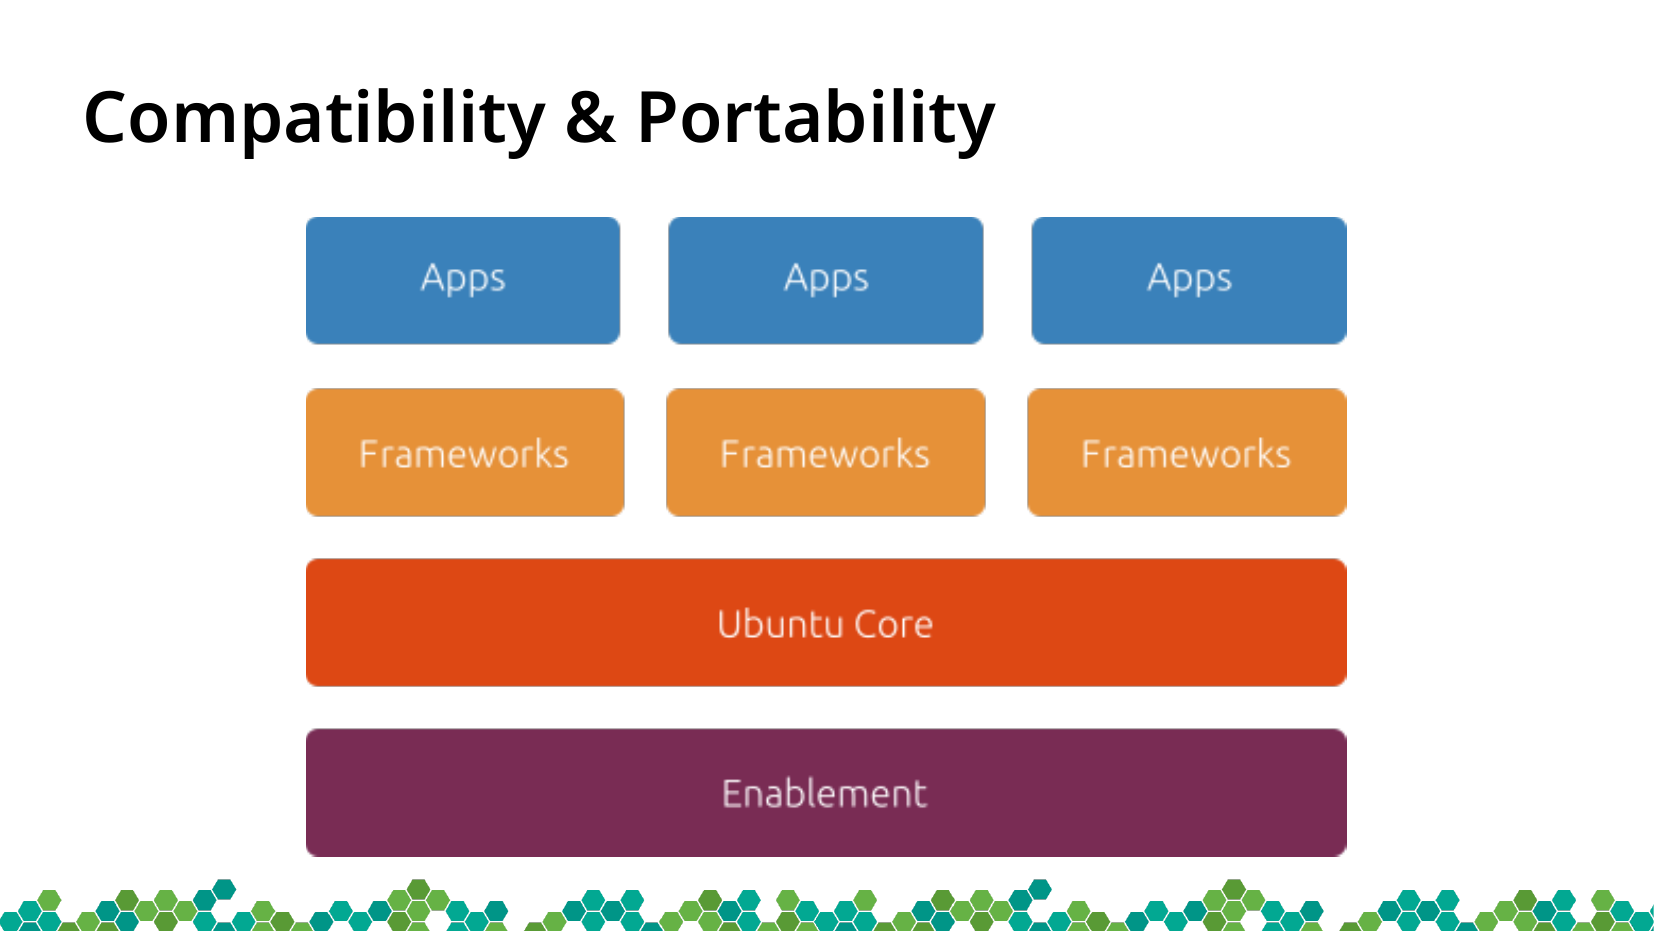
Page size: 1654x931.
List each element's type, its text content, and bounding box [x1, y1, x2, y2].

picture [306, 217, 1347, 857]
title Compatibility & Portability [82, 37, 1571, 193]
picture [0, 871, 1654, 931]
